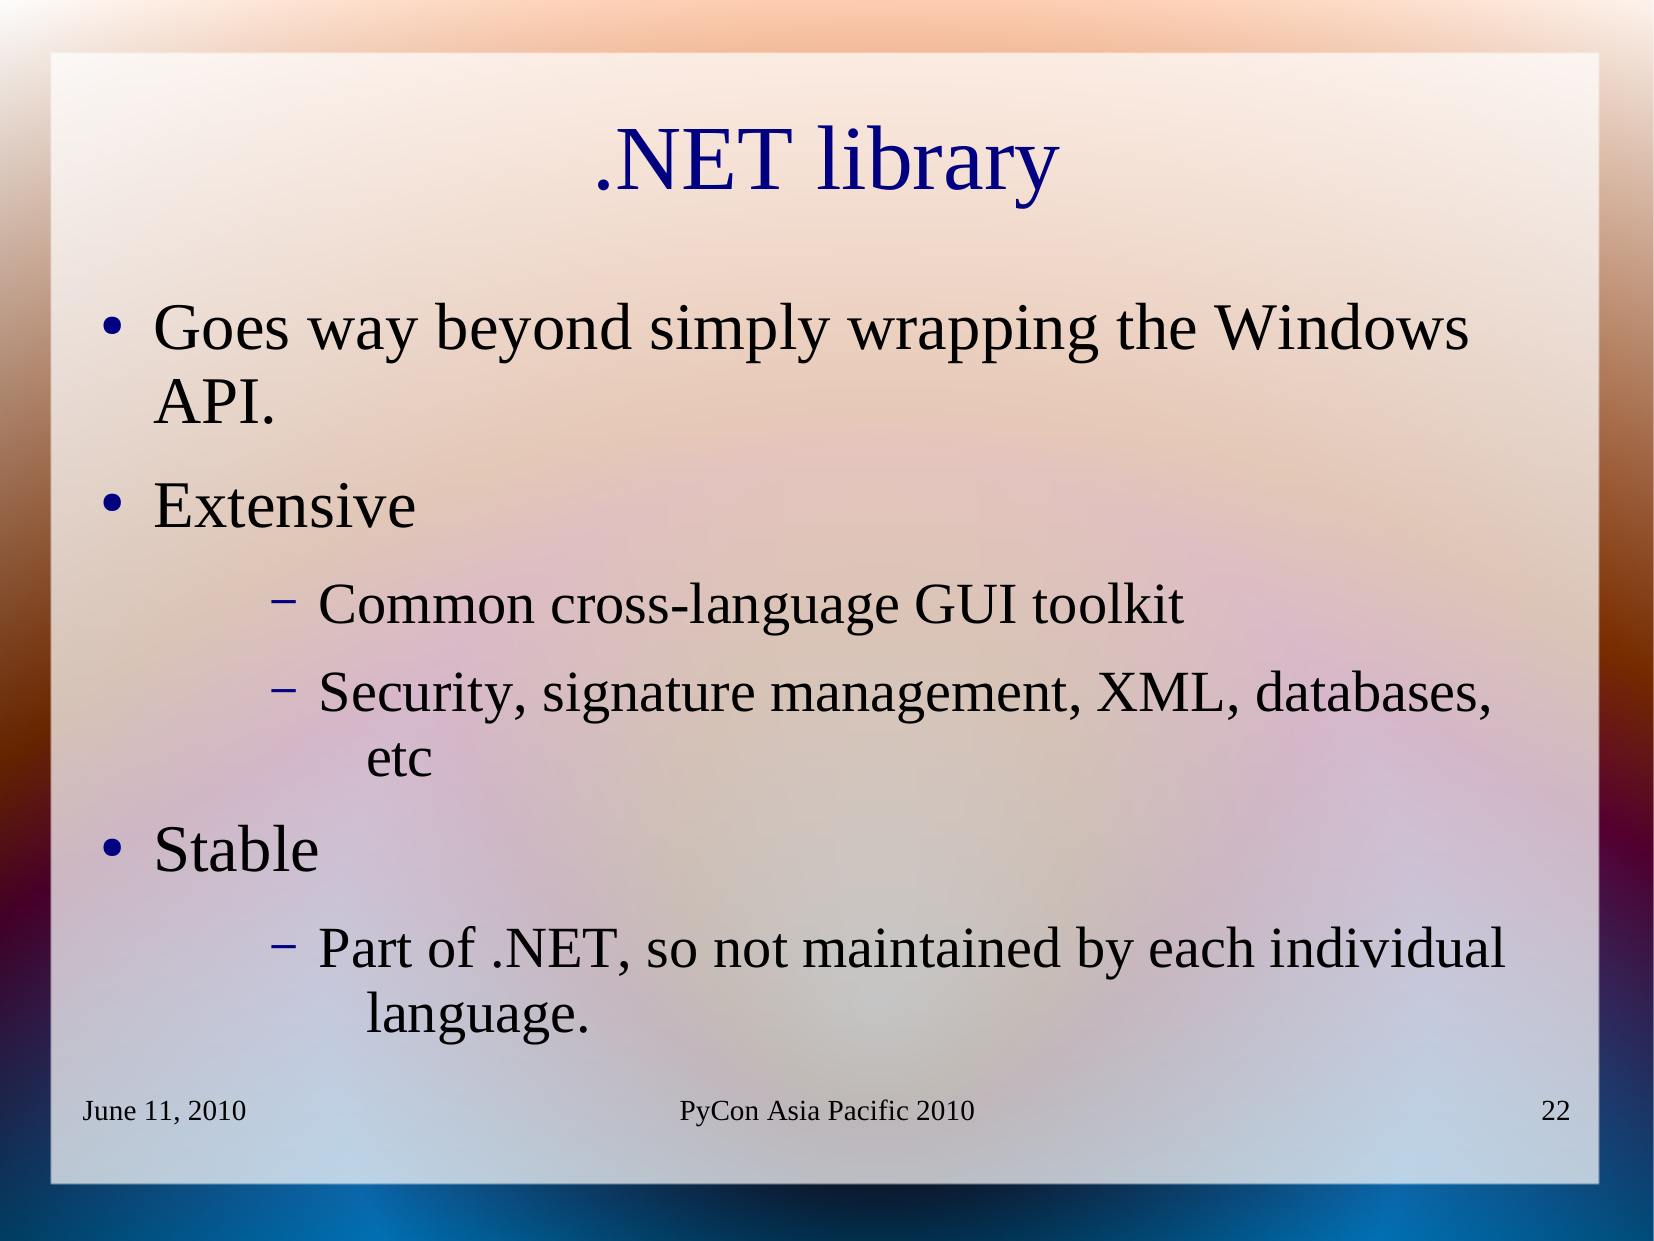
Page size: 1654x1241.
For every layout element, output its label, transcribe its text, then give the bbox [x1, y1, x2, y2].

list Goes way beyond simply wrapping the Windows API. Extensive Common cross-language GUI toolkit Security, signature management, XML, databases, etc Stable Part of .NET, so not maintained by each individual language. [82, 290, 1571, 1050]
picture [0, 0, 1654, 1241]
title .NET library [82, 62, 1571, 256]
